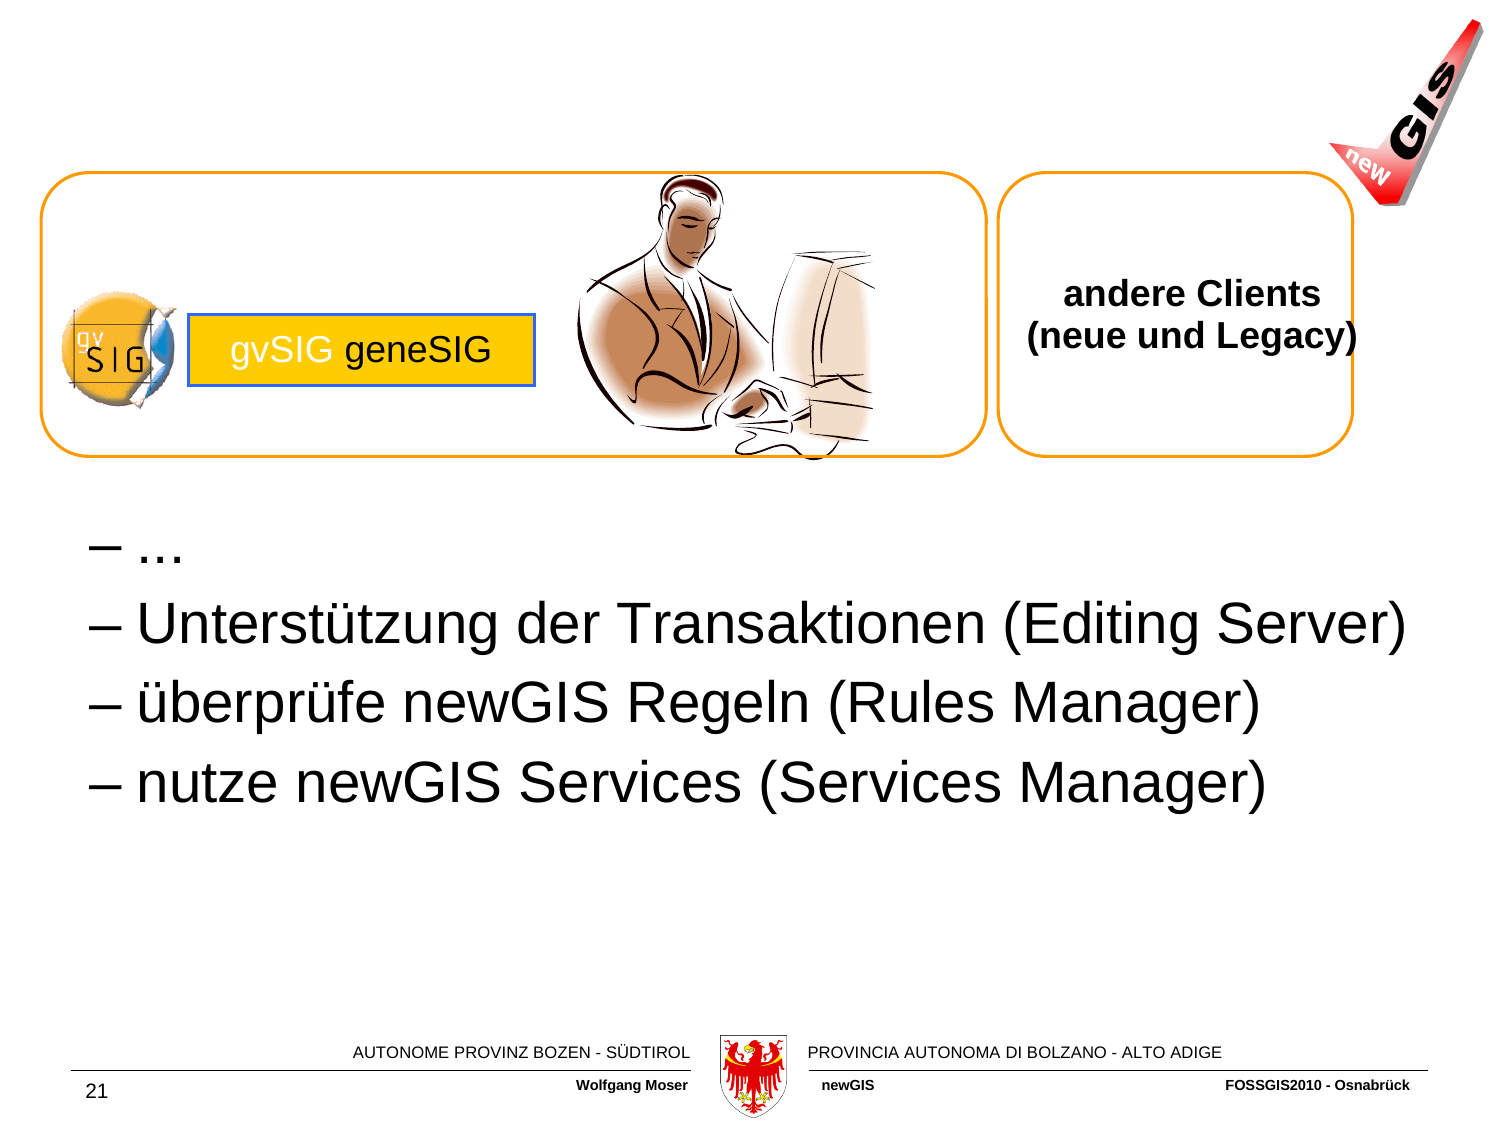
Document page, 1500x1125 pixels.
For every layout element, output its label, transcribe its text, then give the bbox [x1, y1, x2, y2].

picture [1328, 18, 1485, 207]
text_box gvSIG geneSIG [188, 314, 535, 386]
list ... Unterstützung der Transaktionen (Editing Server) überprüfe newGIS Regeln (Rules Manager) nutze newGIS Services (Services Manager) [0, 503, 1436, 1084]
text_box andere Clients (neue und Legacy) [998, 172, 1353, 457]
picture [568, 175, 876, 454]
picture [720, 1084, 787, 1118]
picture [568, 458, 876, 464]
picture [59, 290, 177, 410]
